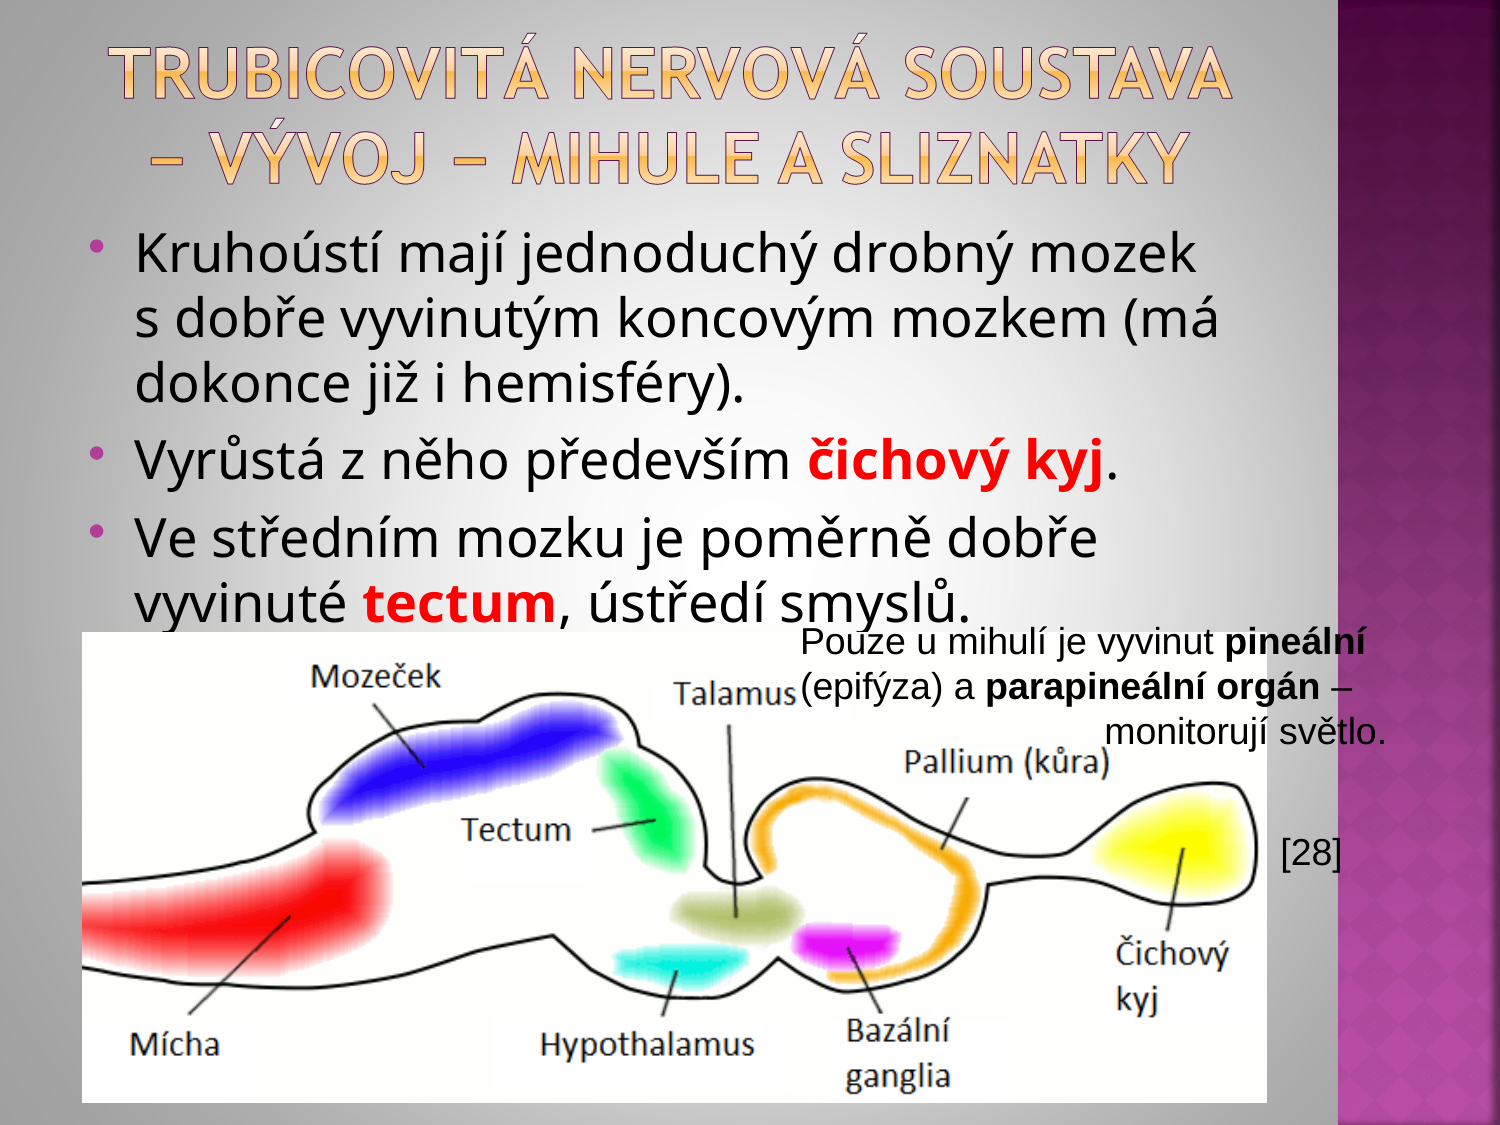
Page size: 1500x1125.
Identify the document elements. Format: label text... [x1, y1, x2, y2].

text_box Pouze u mihulí je vyvinut pineální (epifýza) a parapineální orgán – monitorují světlo. [785, 609, 1465, 760]
list Kruhoústí mají jednoduchý drobný mozek s dobře vyvinutým koncovým mozkem (má dokonce již i hemisféry). Vyrůstá z něho především čichový kyj. Ve středním mozku je poměrně dobře vyvinuté tectum, ústředí smyslů. [75, 210, 1263, 1060]
text_box [28] [1265, 820, 1454, 926]
picture [0, 0, 1500, 1125]
text_box [65, 8, 1293, 242]
